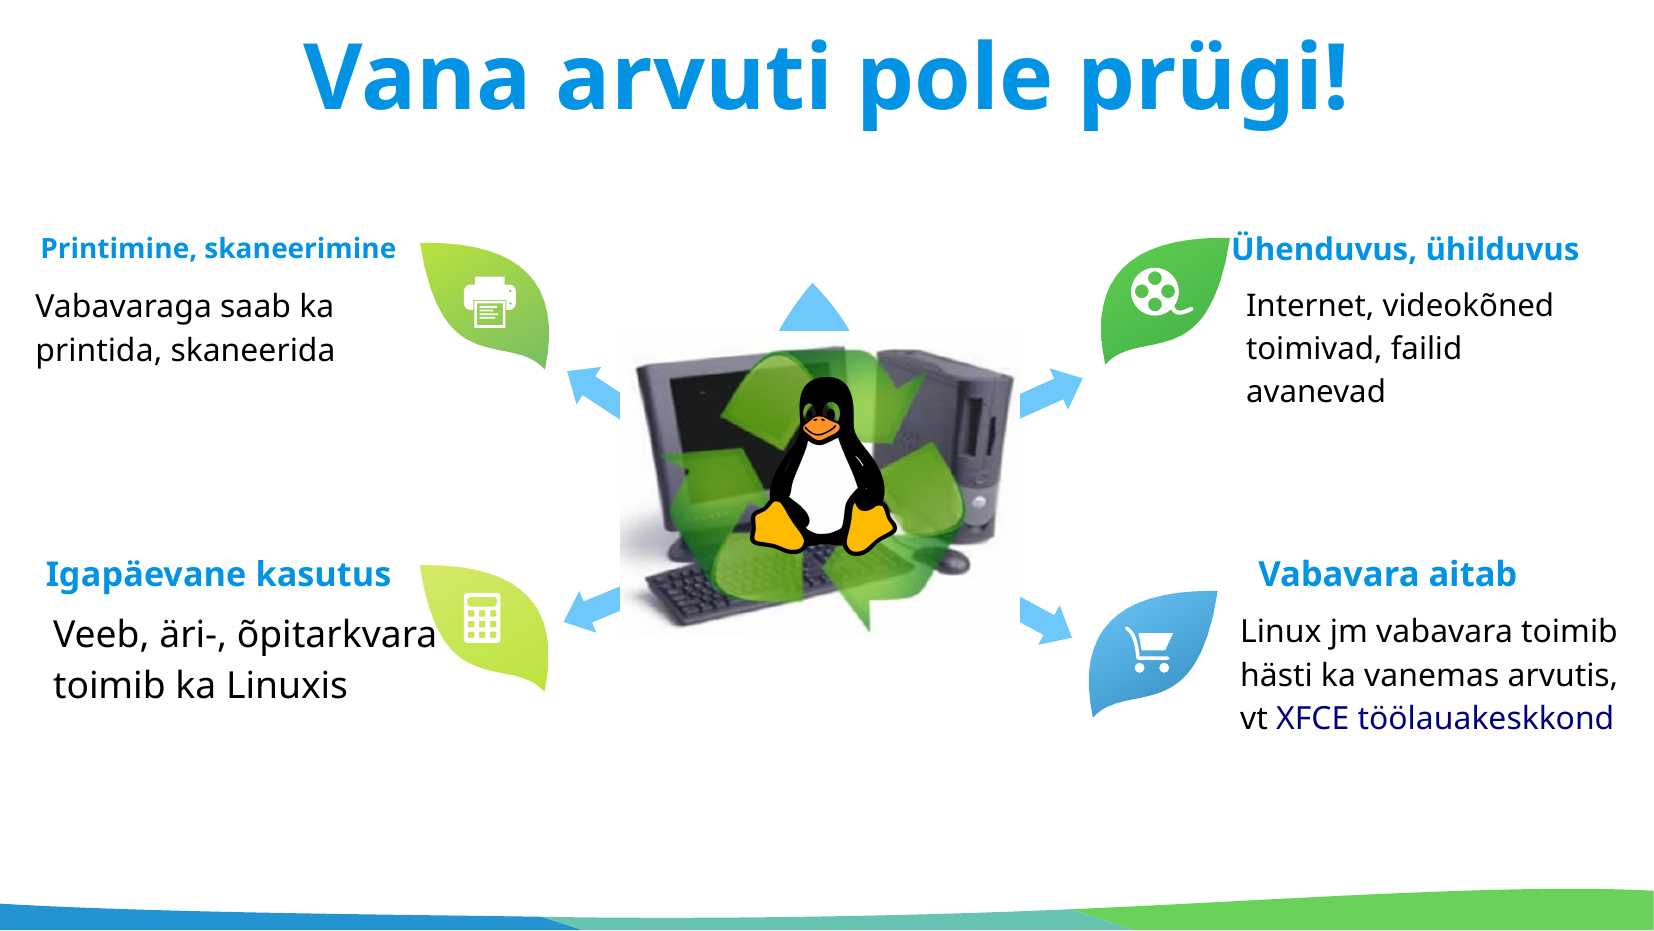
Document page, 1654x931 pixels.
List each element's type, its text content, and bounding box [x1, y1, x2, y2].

text_box [420, 242, 550, 370]
text_box [1020, 368, 1083, 419]
subtitle Vabavara aitab [1210, 549, 1565, 597]
list Internet, videokõned toimivad, failid avanevad [1246, 283, 1595, 414]
subtitle Printimine, skaneerimine [29, 224, 408, 272]
text_box [419, 565, 549, 692]
text_box [1101, 237, 1228, 365]
list Vabavaraga saab ka printida, skaneerida [35, 283, 390, 373]
list Veeb, äri-, õpitarkvara toimib ka Linuxis [53, 608, 443, 756]
text_box [1088, 590, 1217, 718]
list Linux jm vabavara toimib hästi ka vanemas arvutis, vt XFCE töölauakeskkond [1240, 608, 1625, 756]
subtitle Ühenduvus, ühilduvus [1228, 224, 1583, 272]
title Vana arvuti pole prügi! [82, 0, 1571, 148]
picture [620, 331, 1020, 638]
subtitle Igapäevane kasutus [41, 549, 396, 597]
text_box [567, 366, 620, 420]
text_box [778, 282, 850, 331]
text_box [1020, 596, 1072, 645]
text_box [563, 586, 620, 633]
